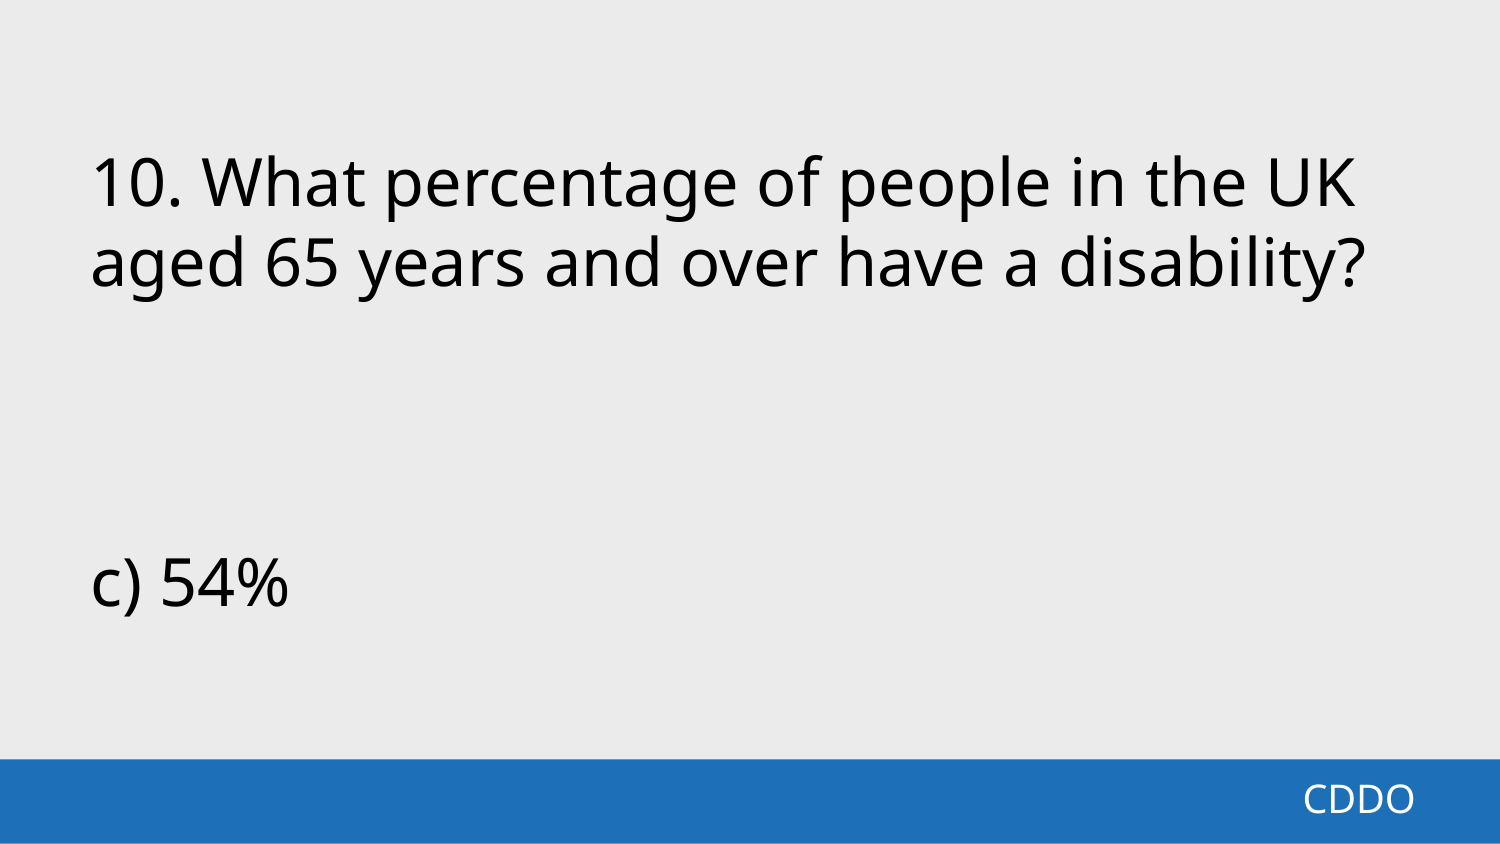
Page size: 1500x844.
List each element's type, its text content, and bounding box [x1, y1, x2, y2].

text_box 10. What percentage of people in the UK aged 65 years and over have a disability? c) 54% [87, 0, 1416, 760]
